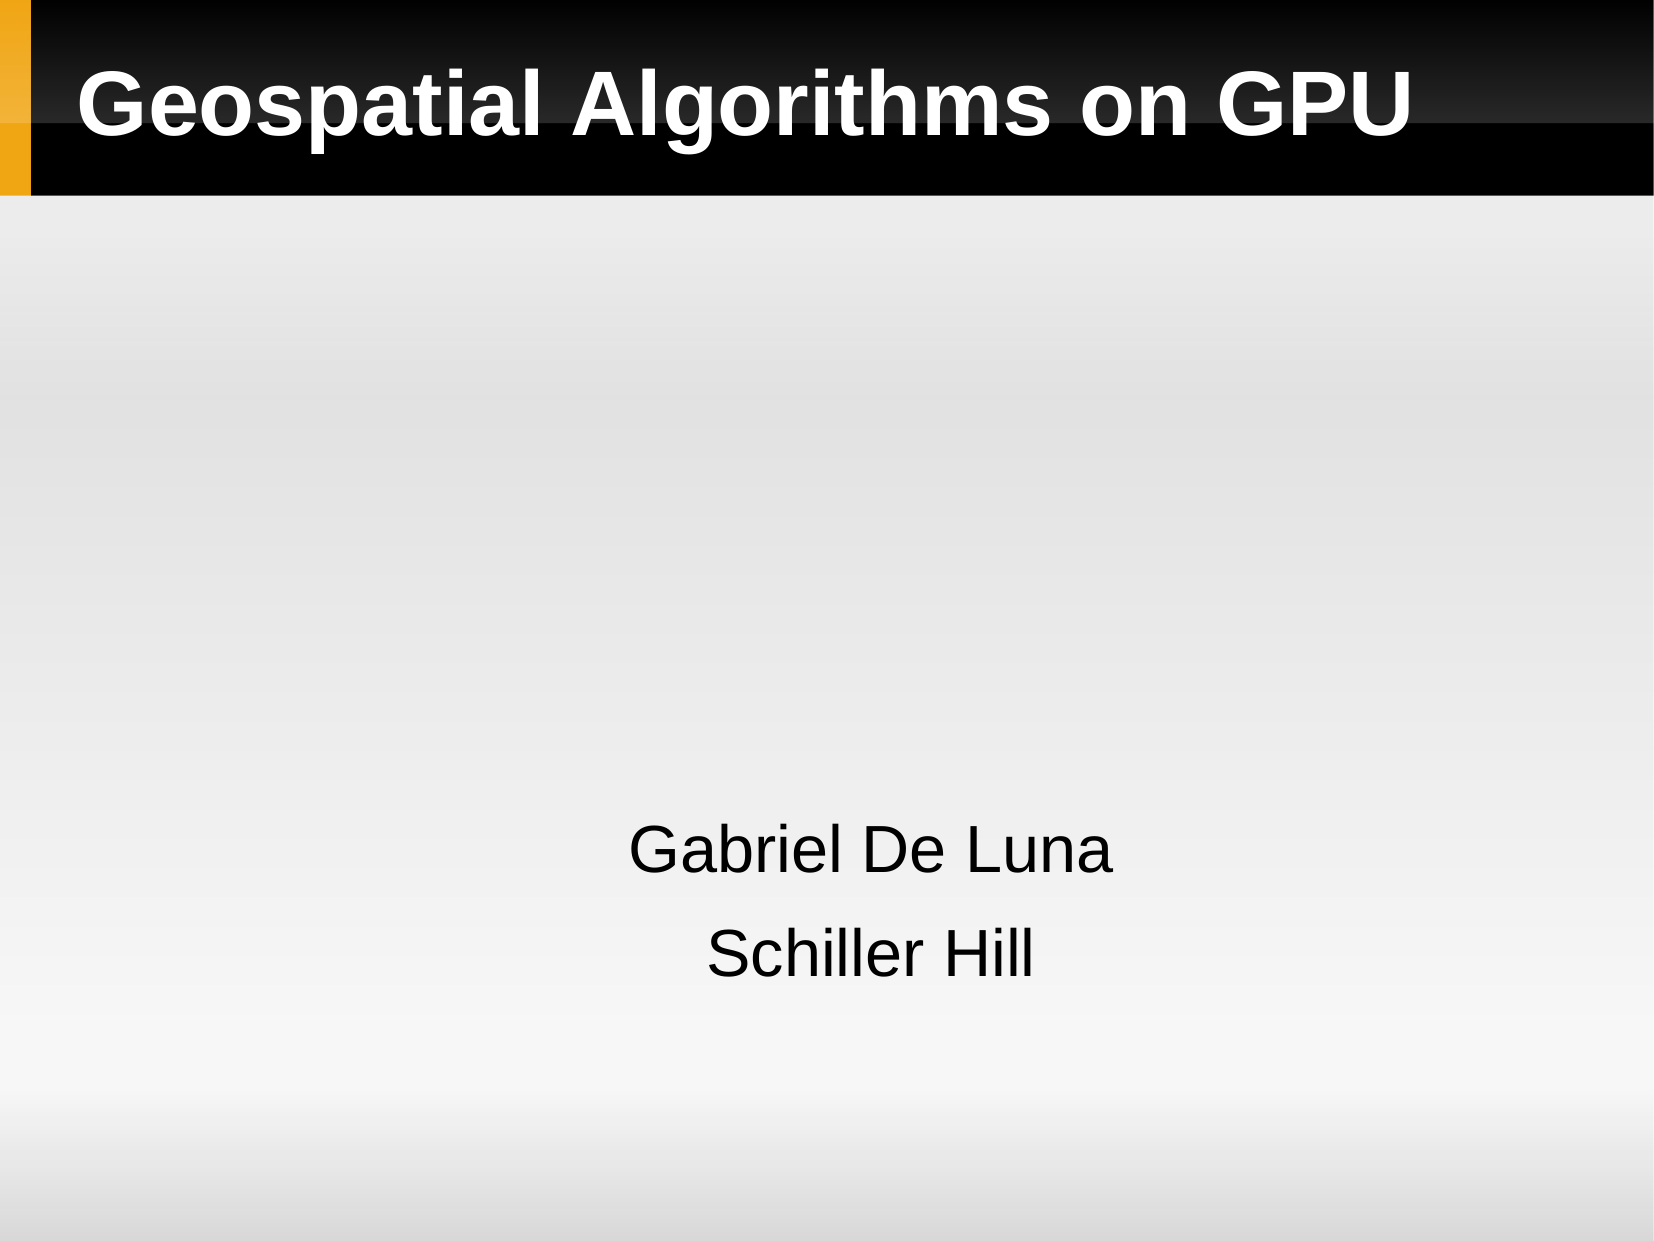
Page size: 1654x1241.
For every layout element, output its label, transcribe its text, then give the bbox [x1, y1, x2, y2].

picture [0, 0, 1654, 1241]
list Gabriel De Luna Schiller Hill [82, 290, 1571, 1109]
title Geospatial Algorithms on GPU [76, 0, 1565, 208]
